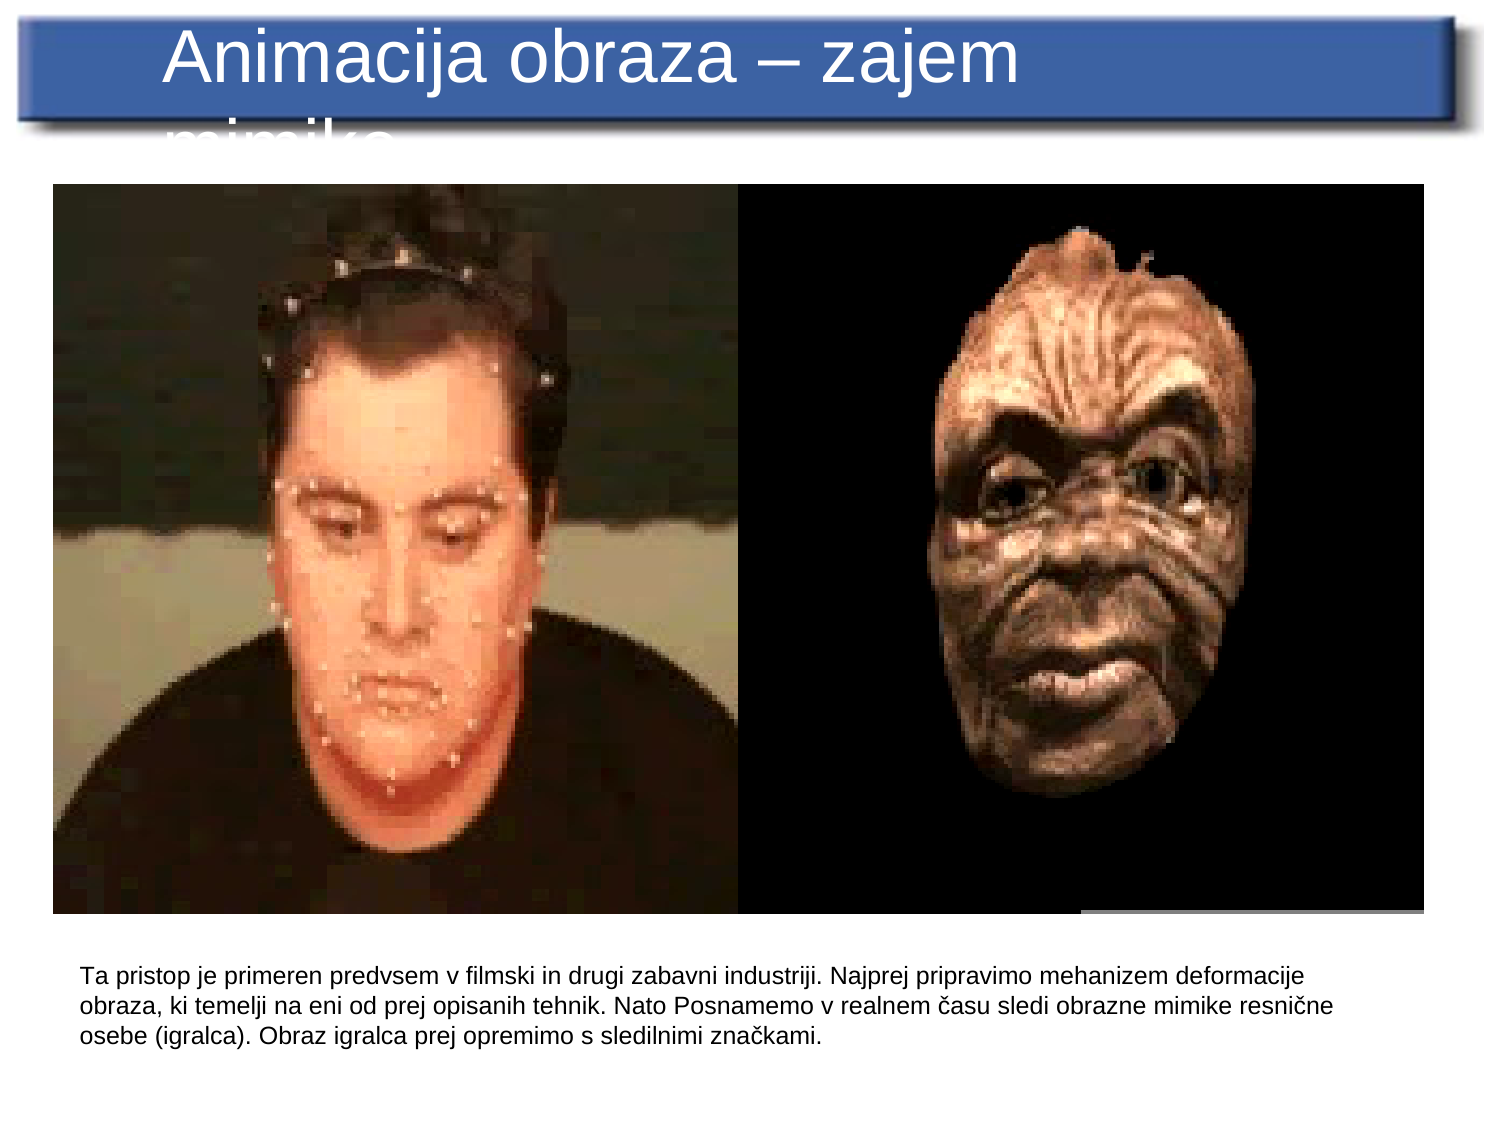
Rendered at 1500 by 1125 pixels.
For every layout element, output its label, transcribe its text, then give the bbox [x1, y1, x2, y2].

picture [53, 184, 1424, 914]
picture [1295, 13, 1484, 141]
text_box Ta pristop je primeren predvsem v filmski in drugi zabavni industriji. Najprej pripravimo mehanizem deformacije obraza, ki temelji na eni od prej opisanih tehnik. Nato Posnamemo v realnem času sledi obrazne mimike resnične osebe (igralca). Obraz igralca prej opremimo s sledilnimi značkami. [64, 952, 1376, 1088]
text_box Animacija obraza – zajem mimike [147, 0, 1295, 184]
picture [16, 13, 147, 141]
